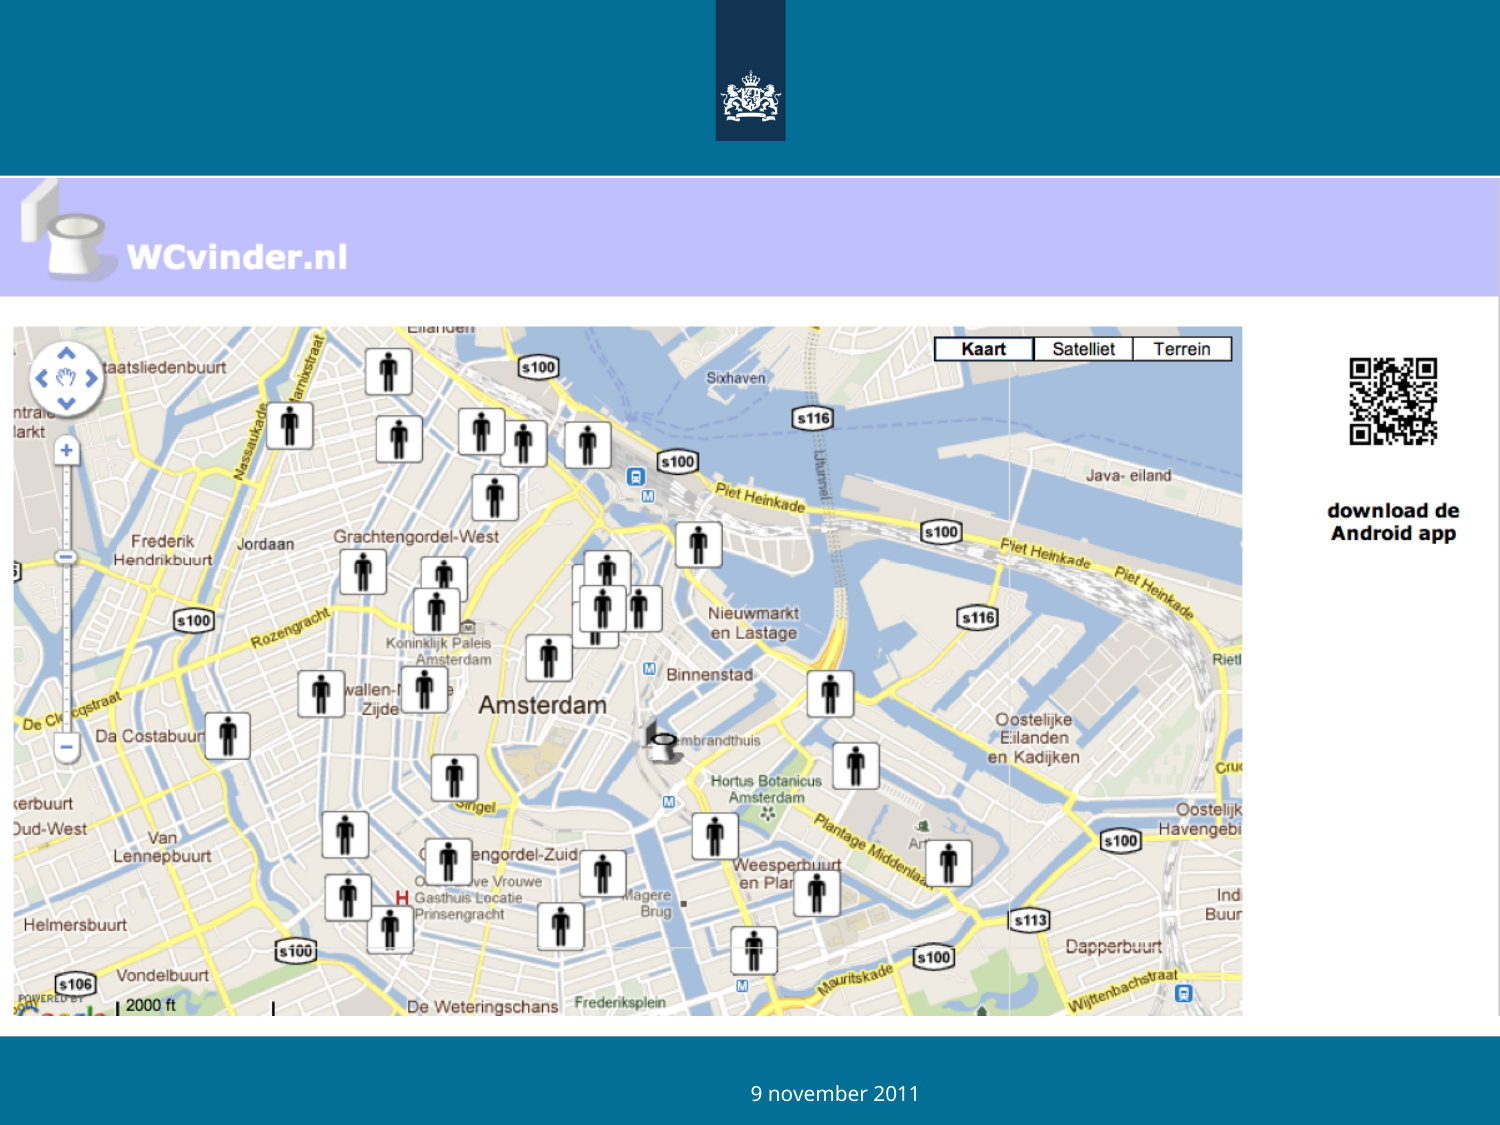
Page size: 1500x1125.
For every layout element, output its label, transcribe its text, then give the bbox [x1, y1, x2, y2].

picture [717, 0, 785, 140]
picture [0, 178, 1500, 1016]
text_box 9 november 2011 [735, 1072, 1418, 1125]
list [57, 1016, 1408, 1020]
